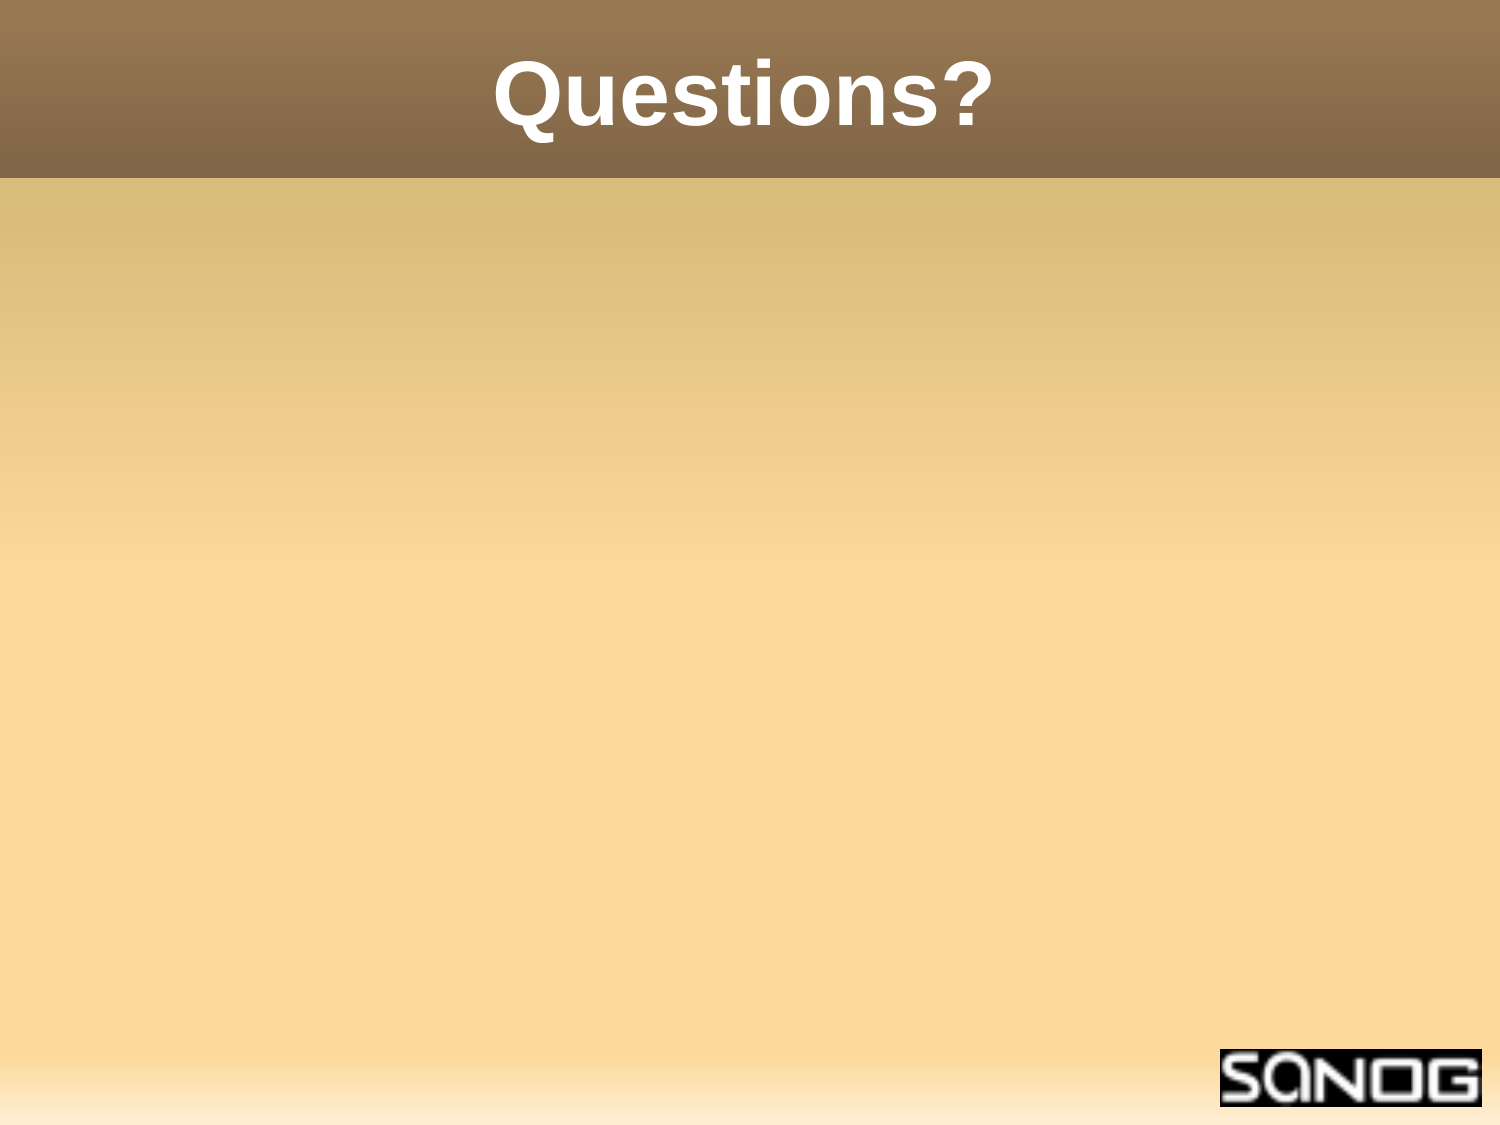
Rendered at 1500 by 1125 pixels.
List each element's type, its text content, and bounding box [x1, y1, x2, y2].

picture [0, 0, 1500, 1125]
title Questions? [69, 0, 1420, 188]
